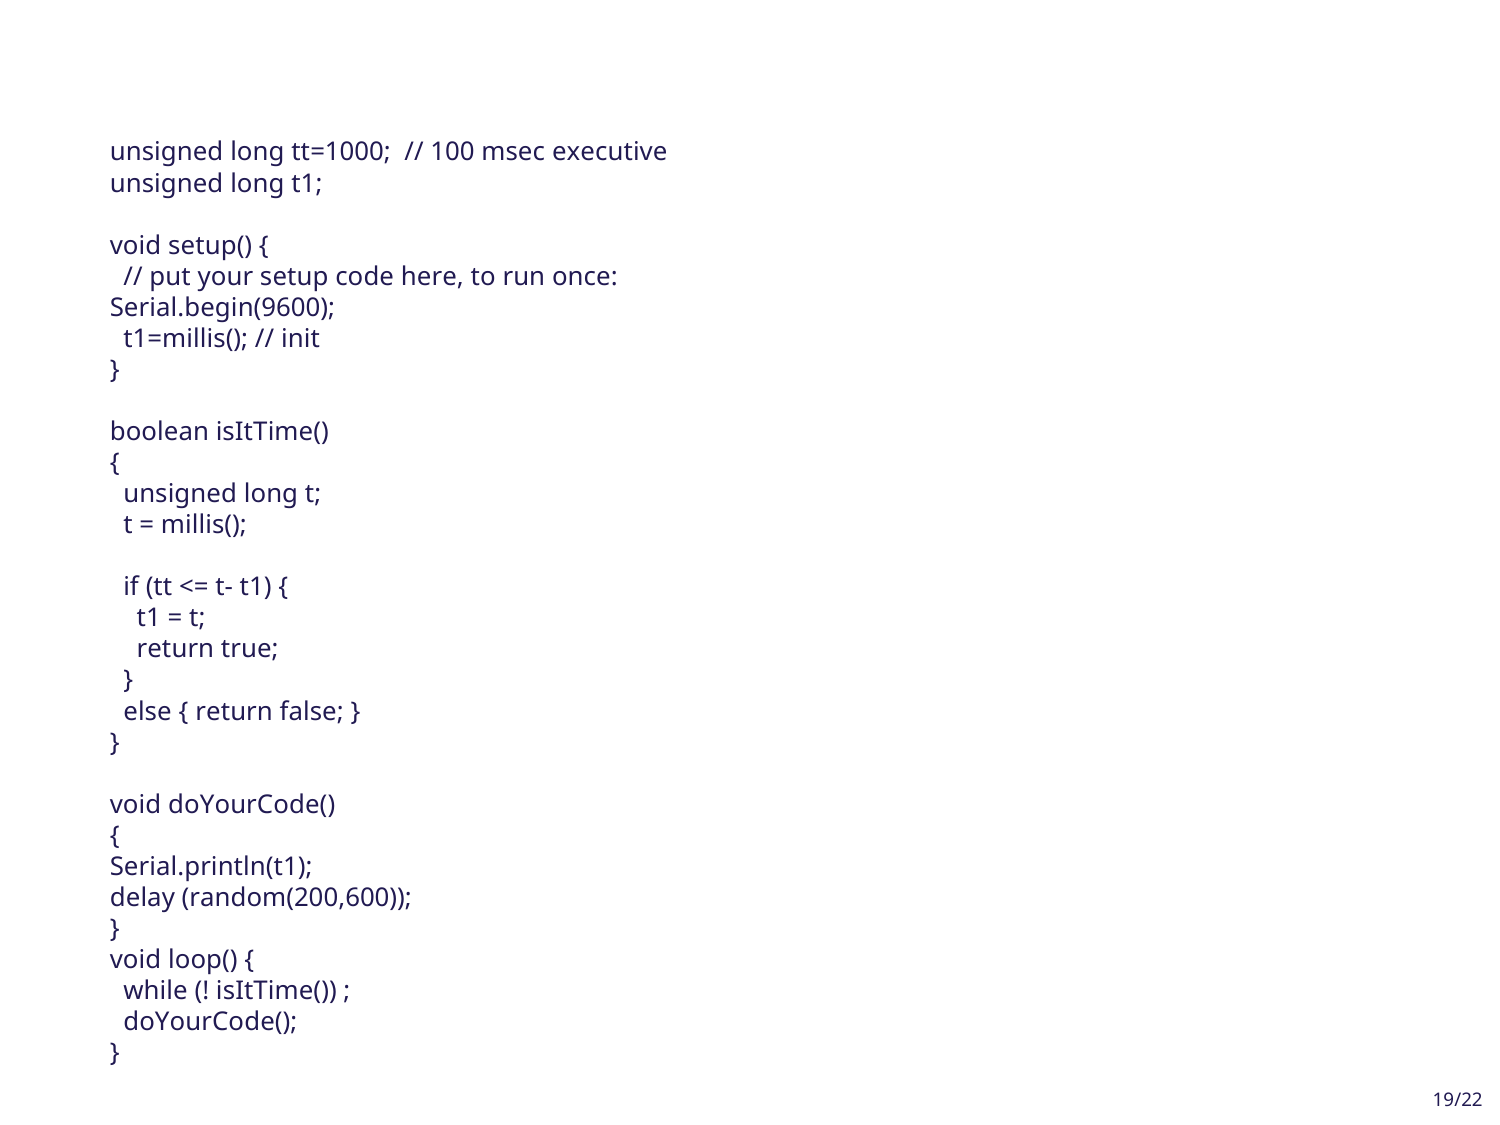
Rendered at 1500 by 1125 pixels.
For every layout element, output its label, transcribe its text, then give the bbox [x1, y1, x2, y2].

list unsigned long tt=1000; // 100 msec executive unsigned long t1; void setup() { // put your setup code here, to run once: Serial.begin(9600); t1=millis(); // init } boolean isItTime() { unsigned long t; t = millis(); if (tt <= t- t1) { t1 = t; return true; } else { return false; } } void doYourCode() { Serial.println(t1); delay (random(200,600)); } void loop() { while (! isItTime()) ; doYourCode(); } [60, 135, 1482, 1081]
